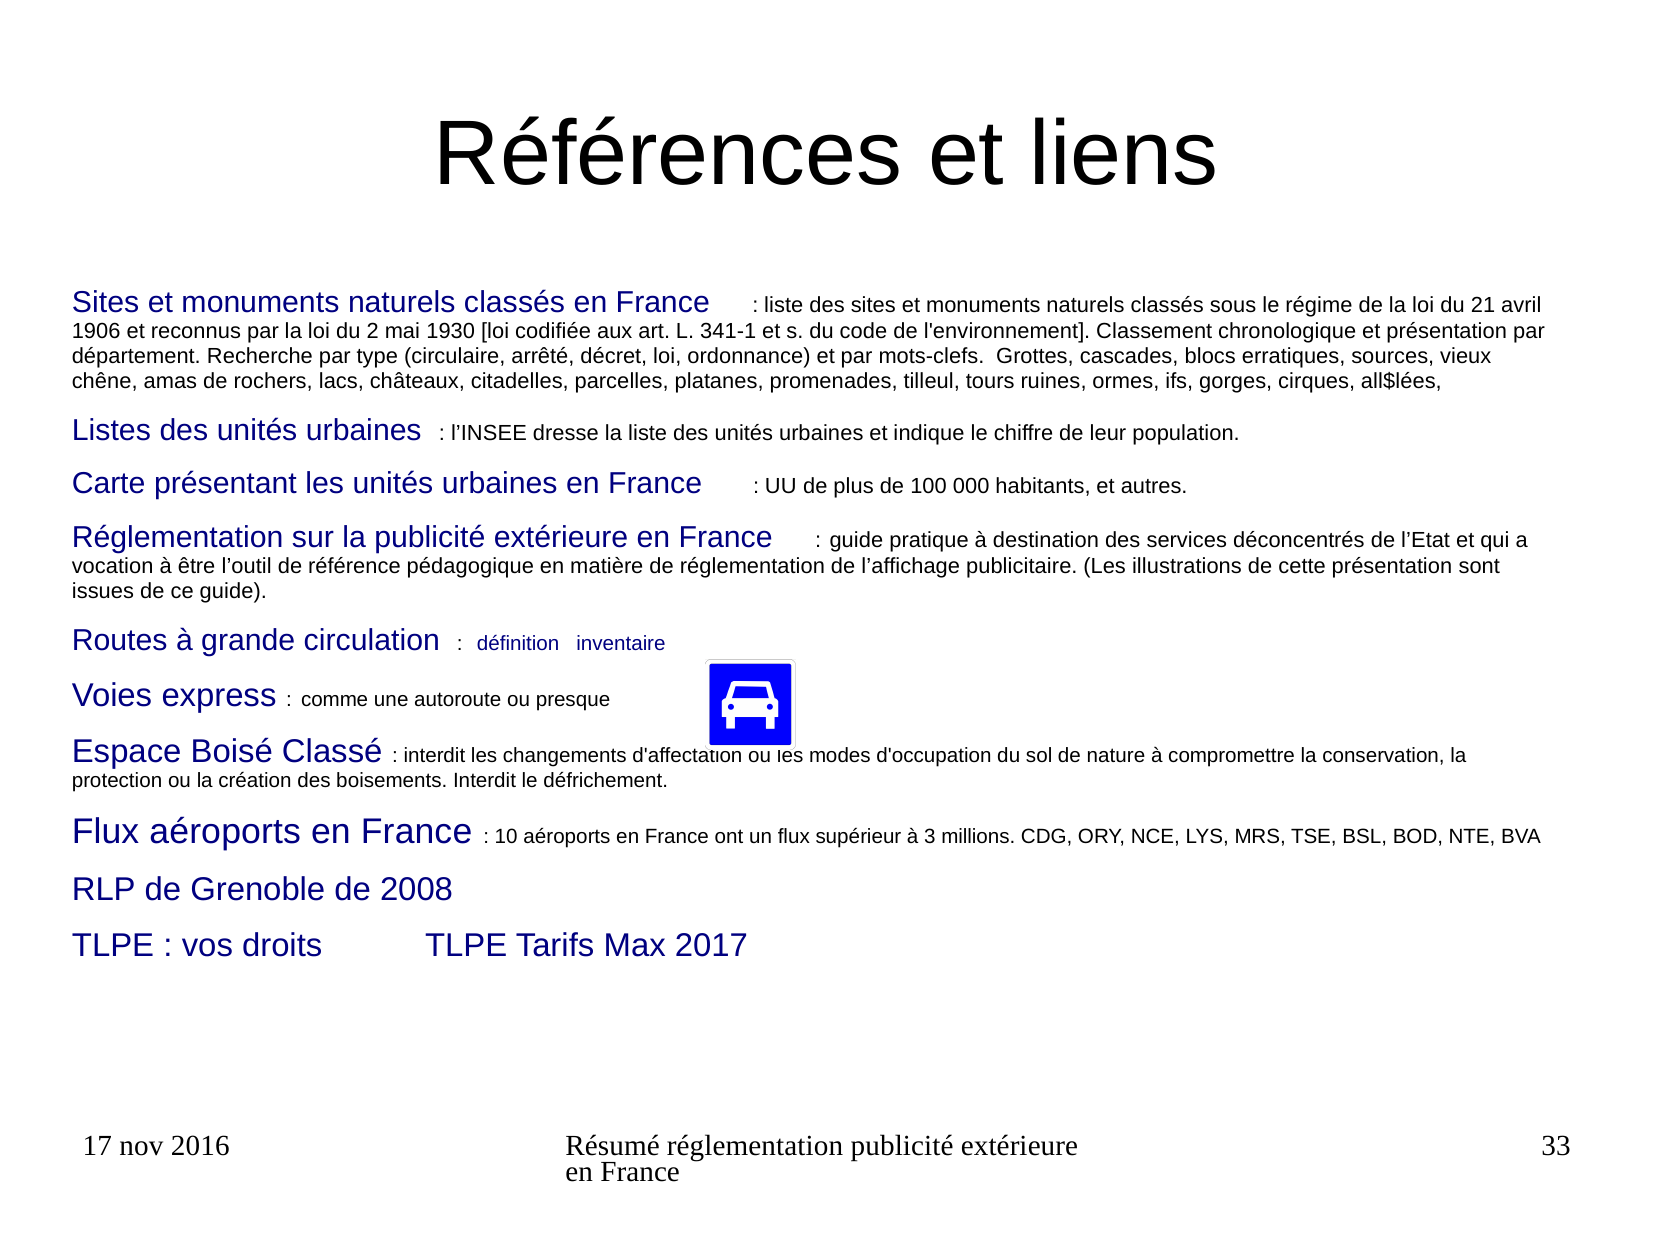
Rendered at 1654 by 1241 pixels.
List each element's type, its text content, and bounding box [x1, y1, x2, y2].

picture [705, 659, 796, 751]
list Sites et monuments naturels classés en France : liste des sites et monuments naturels classés sous le régime de la loi du 21 avril 1906 et reconnus par la loi du 2 mai 1930 [loi codifiée aux art. L. 341-1 et s. du code de l'environnement]. Classement chronologique et présentation par département. Recherche par type (circulaire, arrêté, décret, loi, ordonnance) et par mots-clefs. Grottes, cascades, blocs erratiques, sources, vieux chêne, amas de rochers, lacs, châteaux, citadelles, parcelles, platanes, promenades, tilleul, tours ruines, ormes, ifs, gorges, cirques, all$lées, Listes des unités urbaines : l’INSEE dresse la liste des unités urbaines et indique le chiffre de leur population. Carte présentant les unités urbaines en France : UU de plus de 100 000 habitants, et autres. Réglementation sur la publicité extérieure en France : guide pratique à destination des services déconcentrés de l’Etat et qui a vocation à être l’outil de référence pédagogique en matière de réglementation de l’affichage publicitaire. (Les illustrations de cette présentation sont issues de ce guide). Routes à grande circulation : définition inventaire Voies express : comme une autoroute ou presque Espace Boisé Classé : interdit les changements d'affectation ou les modes d'occupation du sol de nature à compromettre la conservation, la protection ou la création des boisements. Interdit le défrichement. Flux aéroports en France : 10 aéroports en France ont un flux supérieur à 3 millions. CDG, ORY, NCE, LYS, MRS, TSE, BSL, BOD, NTE, BVA RLP de Grenoble de 2008 TLPE : vos droits TLPE Tarifs Max 2017 [71, 285, 1561, 1005]
title Références et liens [82, 49, 1571, 257]
